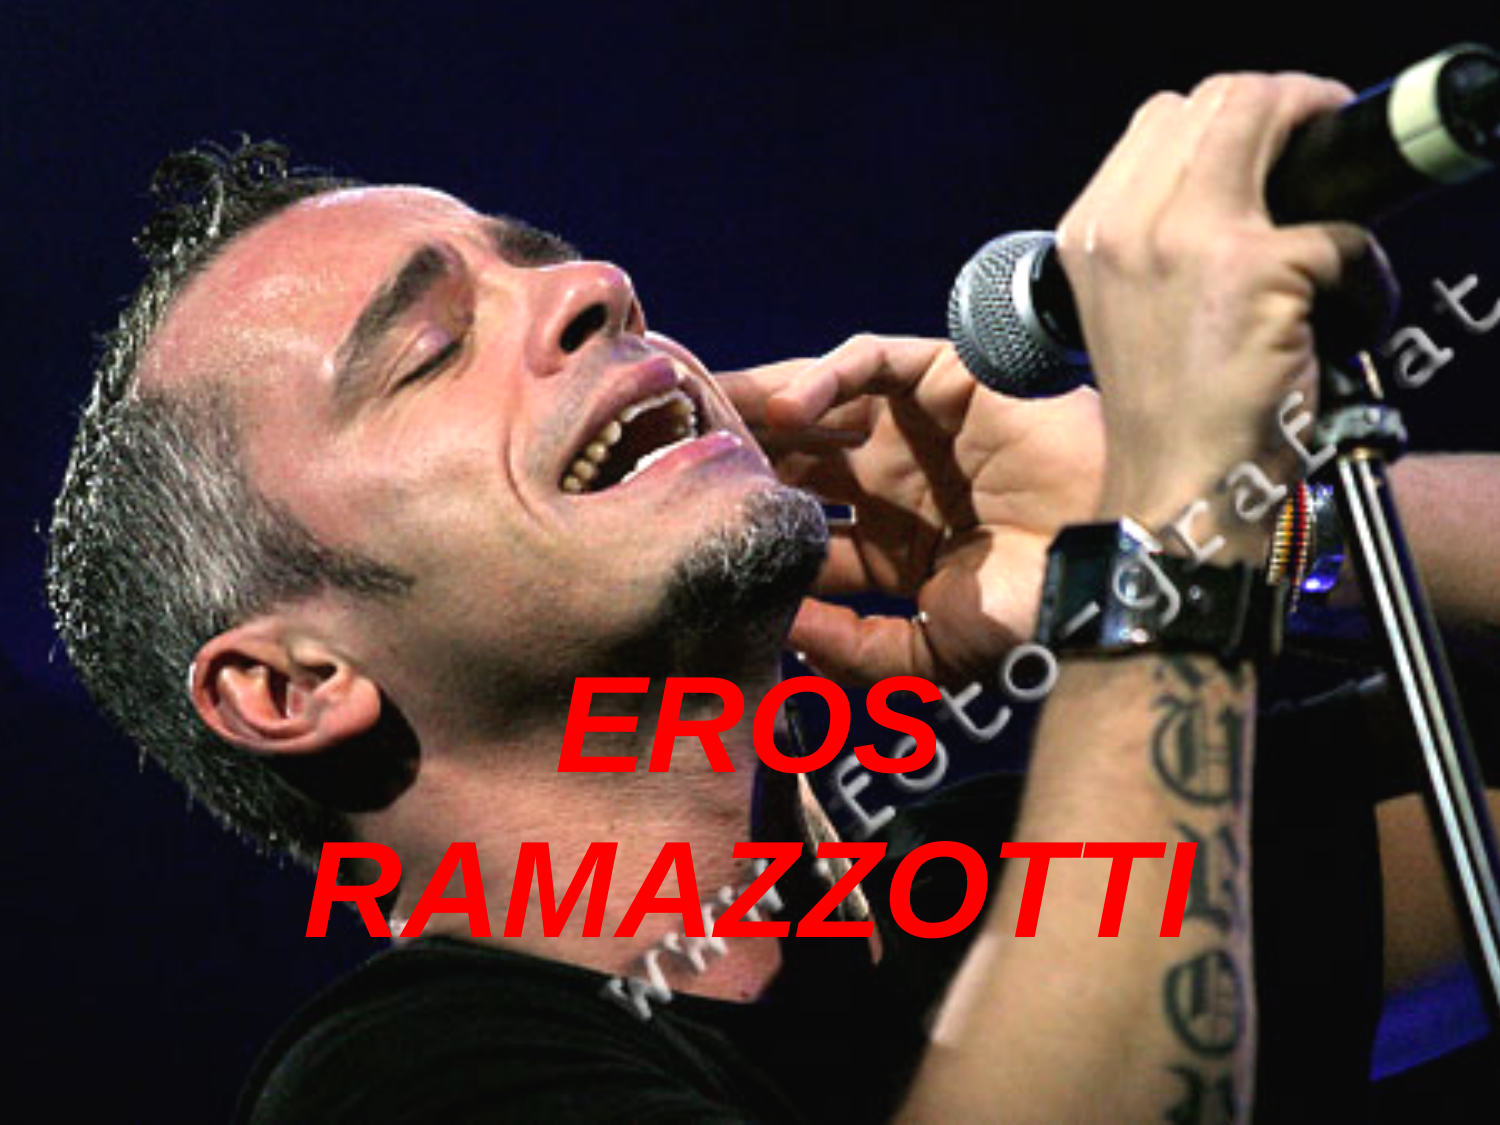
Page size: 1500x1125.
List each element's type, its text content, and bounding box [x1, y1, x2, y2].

picture [0, 0, 1500, 1125]
title EROS RAMAZZOTTI [112, 349, 1388, 591]
